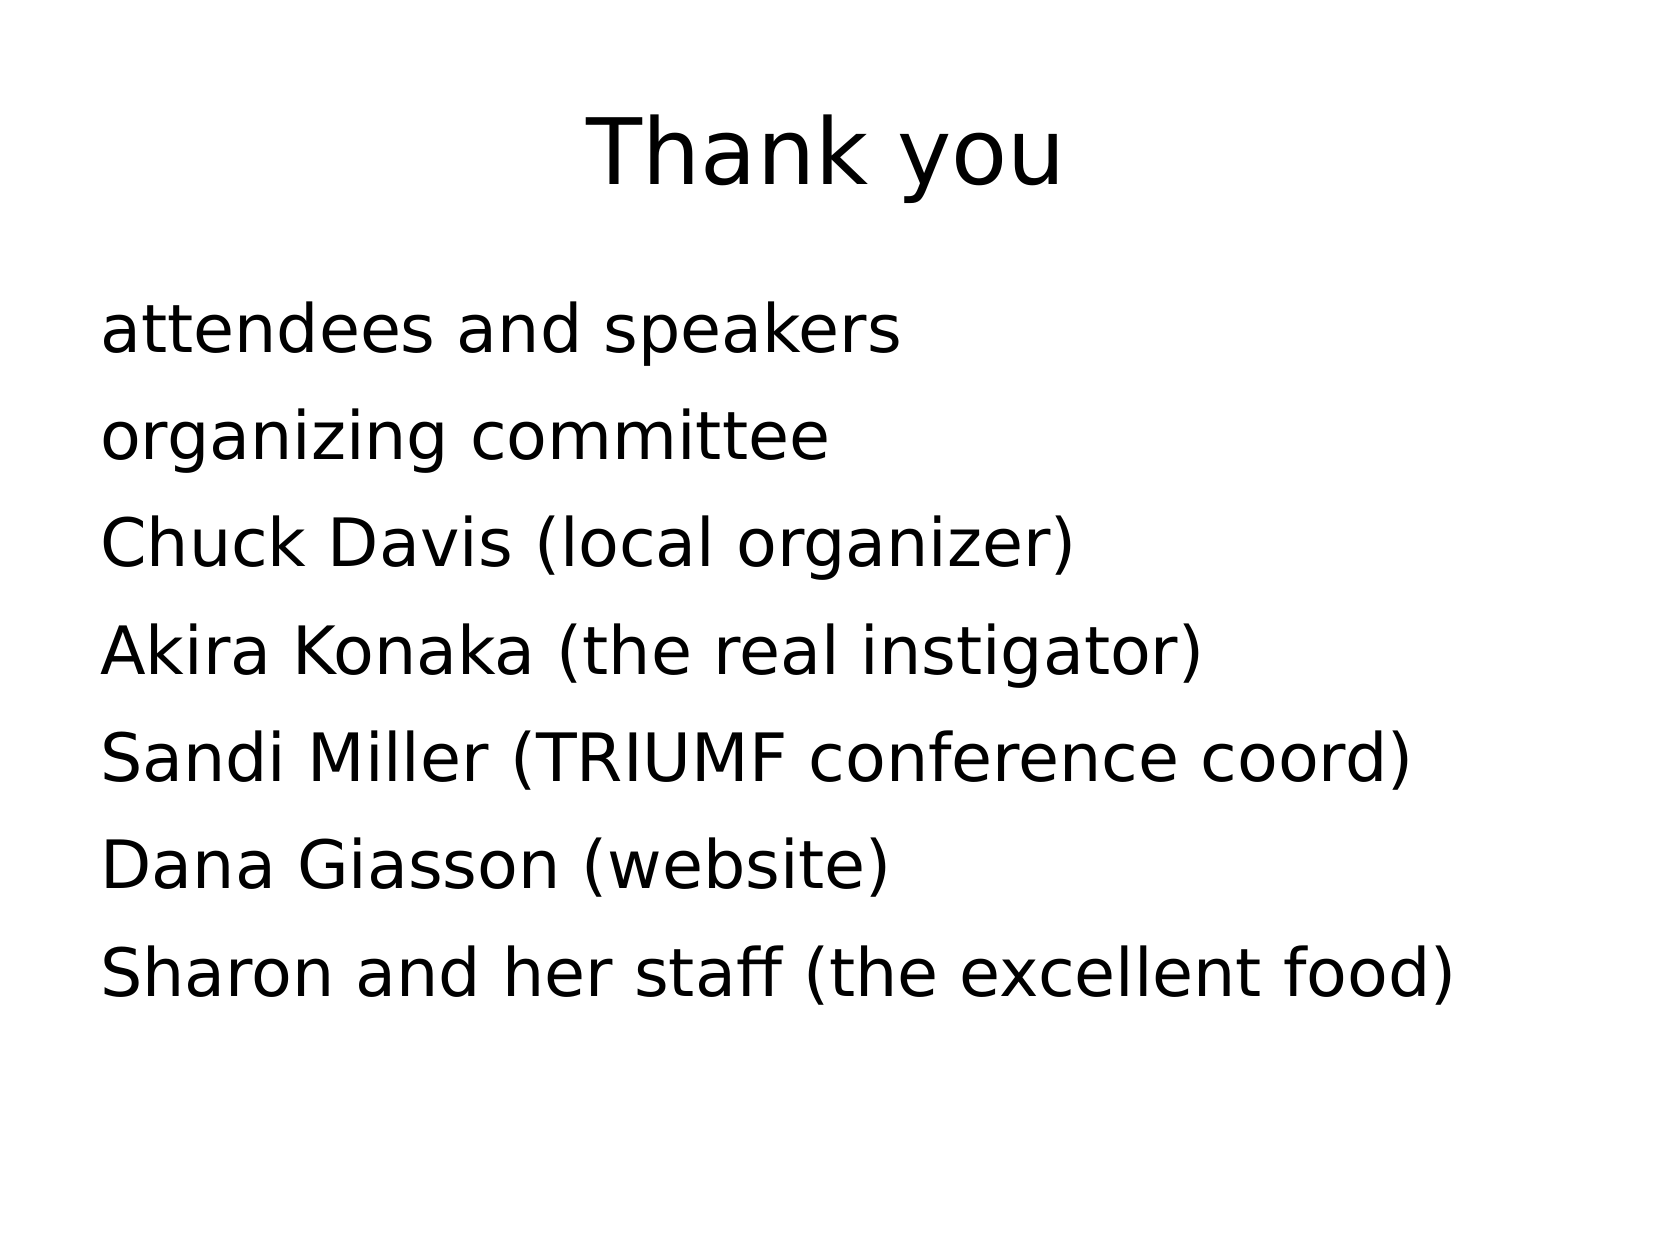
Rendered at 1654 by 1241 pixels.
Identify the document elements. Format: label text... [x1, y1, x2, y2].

title Thank you [82, 49, 1571, 257]
list attendees and speakers organizing committee Chuck Davis (local organizer) Akira Konaka (the real instigator) Sandi Miller (TRIUMF conference coord) Dana Giasson (website) Sharon and her staff (the excellent food) [82, 290, 1571, 1109]
